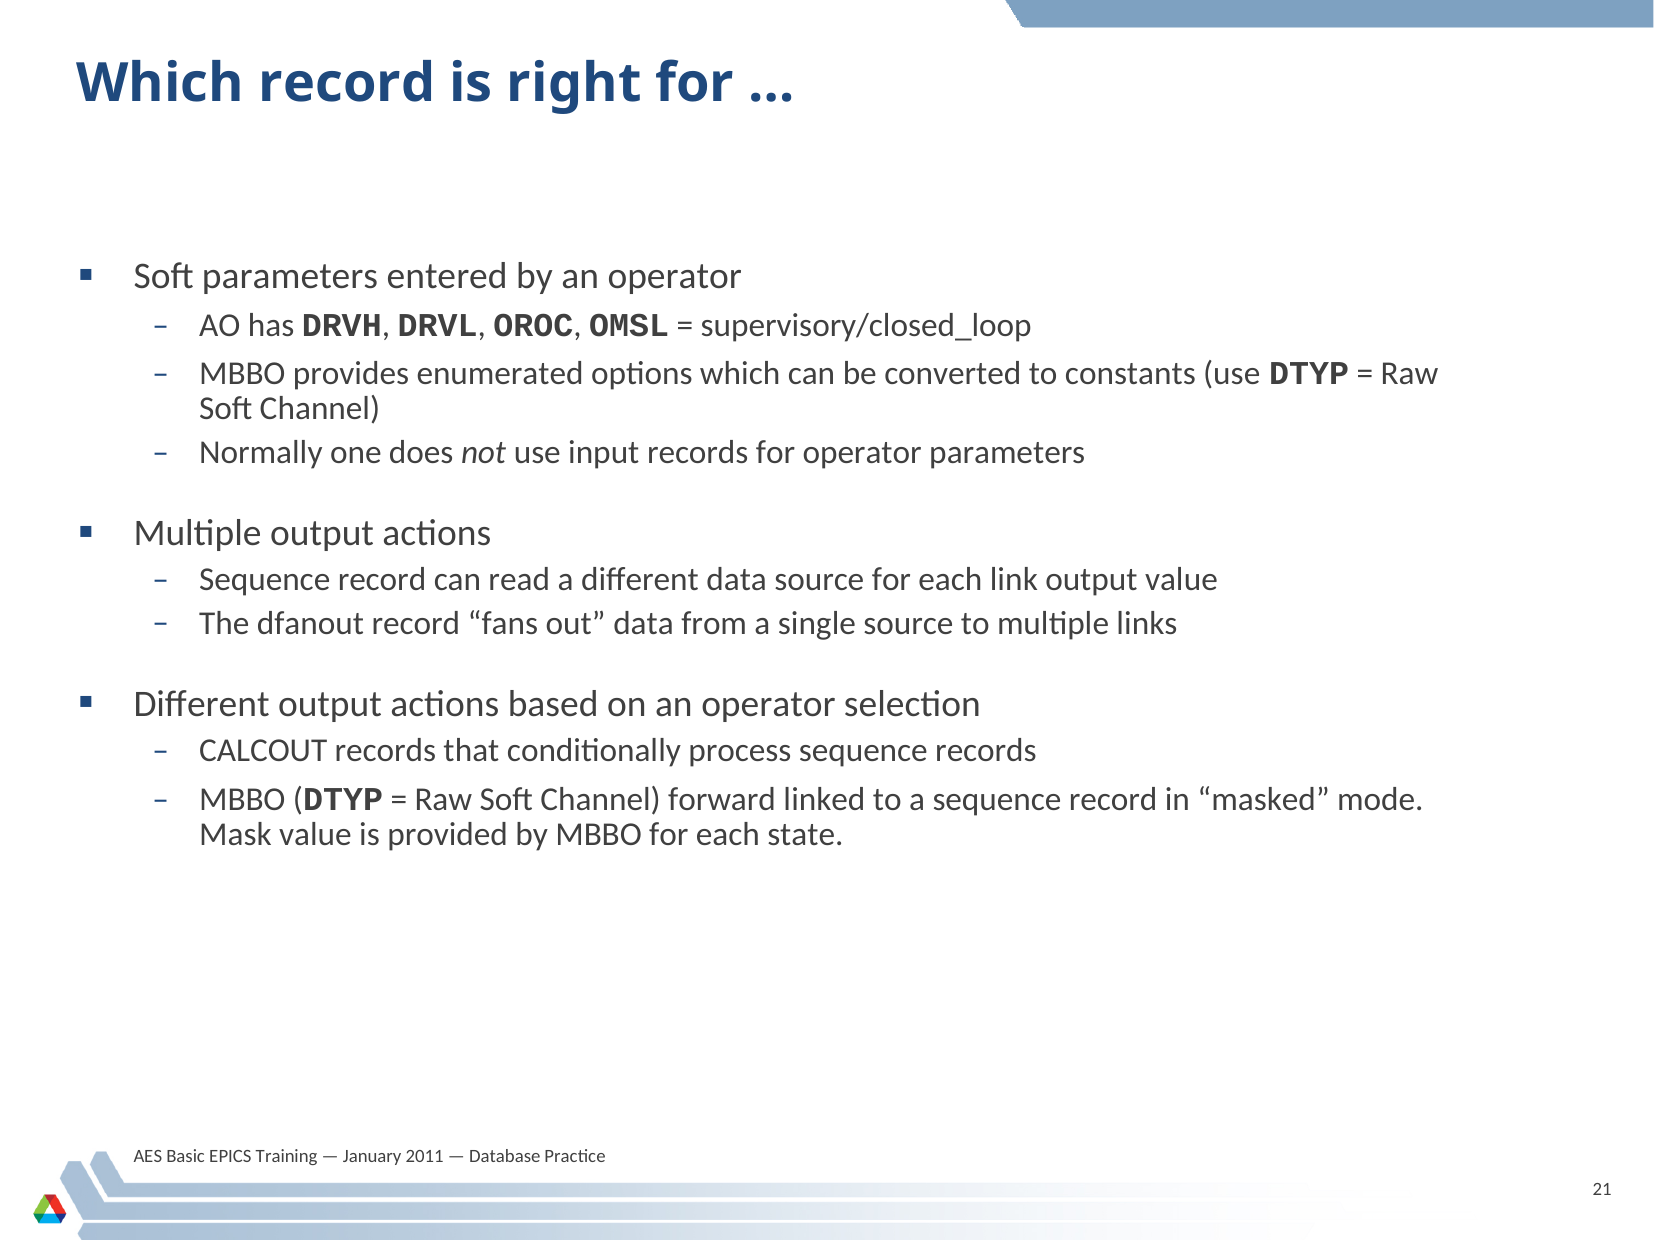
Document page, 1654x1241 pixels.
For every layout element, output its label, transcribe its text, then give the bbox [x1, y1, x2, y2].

picture [0, 0, 1654, 29]
title Which record is right for … [61, 51, 1500, 123]
picture [0, 1143, 1654, 1240]
list Soft parameters entered by an operator AO has DRVH, DRVL, OROC, OMSL = supervisory/closed_loop MBBO provides enumerated options which can be converted to constants (use DTYP = Raw Soft Channel) Normally one does not use input records for operator parameters Multiple output actions Sequence record can read a different data source for each link output value The dfanout record “fans out” data from a single source to multiple links Different output actions based on an operator selection CALCOUT records that conditionally process sequence records MBBO (DTYP = Raw Soft Channel) forward linked to a sequence record in “masked” mode. Mask value is provided by MBBO for each state. [62, 253, 1498, 981]
